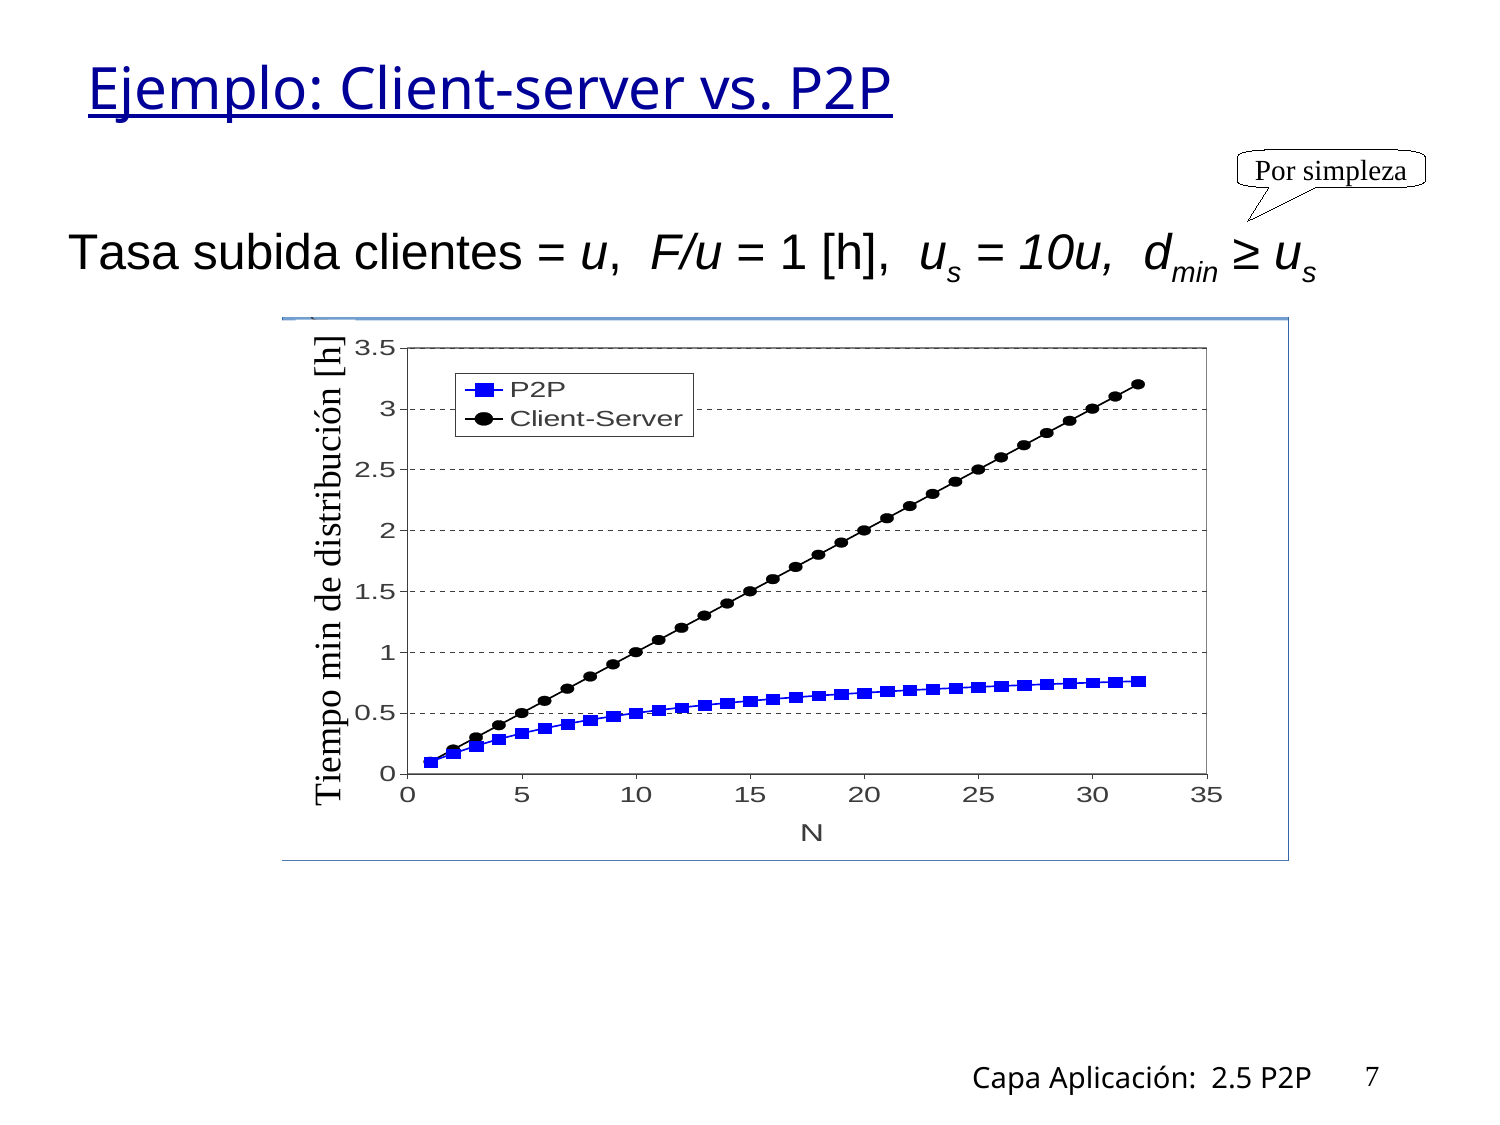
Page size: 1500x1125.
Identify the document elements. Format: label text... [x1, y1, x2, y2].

text_box Tiempo min de distribución [h] [295, 319, 356, 822]
title Ejemplo: Client-server vs. P2P [87, 23, 1426, 150]
text_box Tasa subida clientes = u, F/u = 1 [h], us = 10u, dmin ≥ us [53, 211, 1444, 296]
chart [234, 317, 1309, 893]
text_box Por simpleza [1237, 149, 1426, 222]
